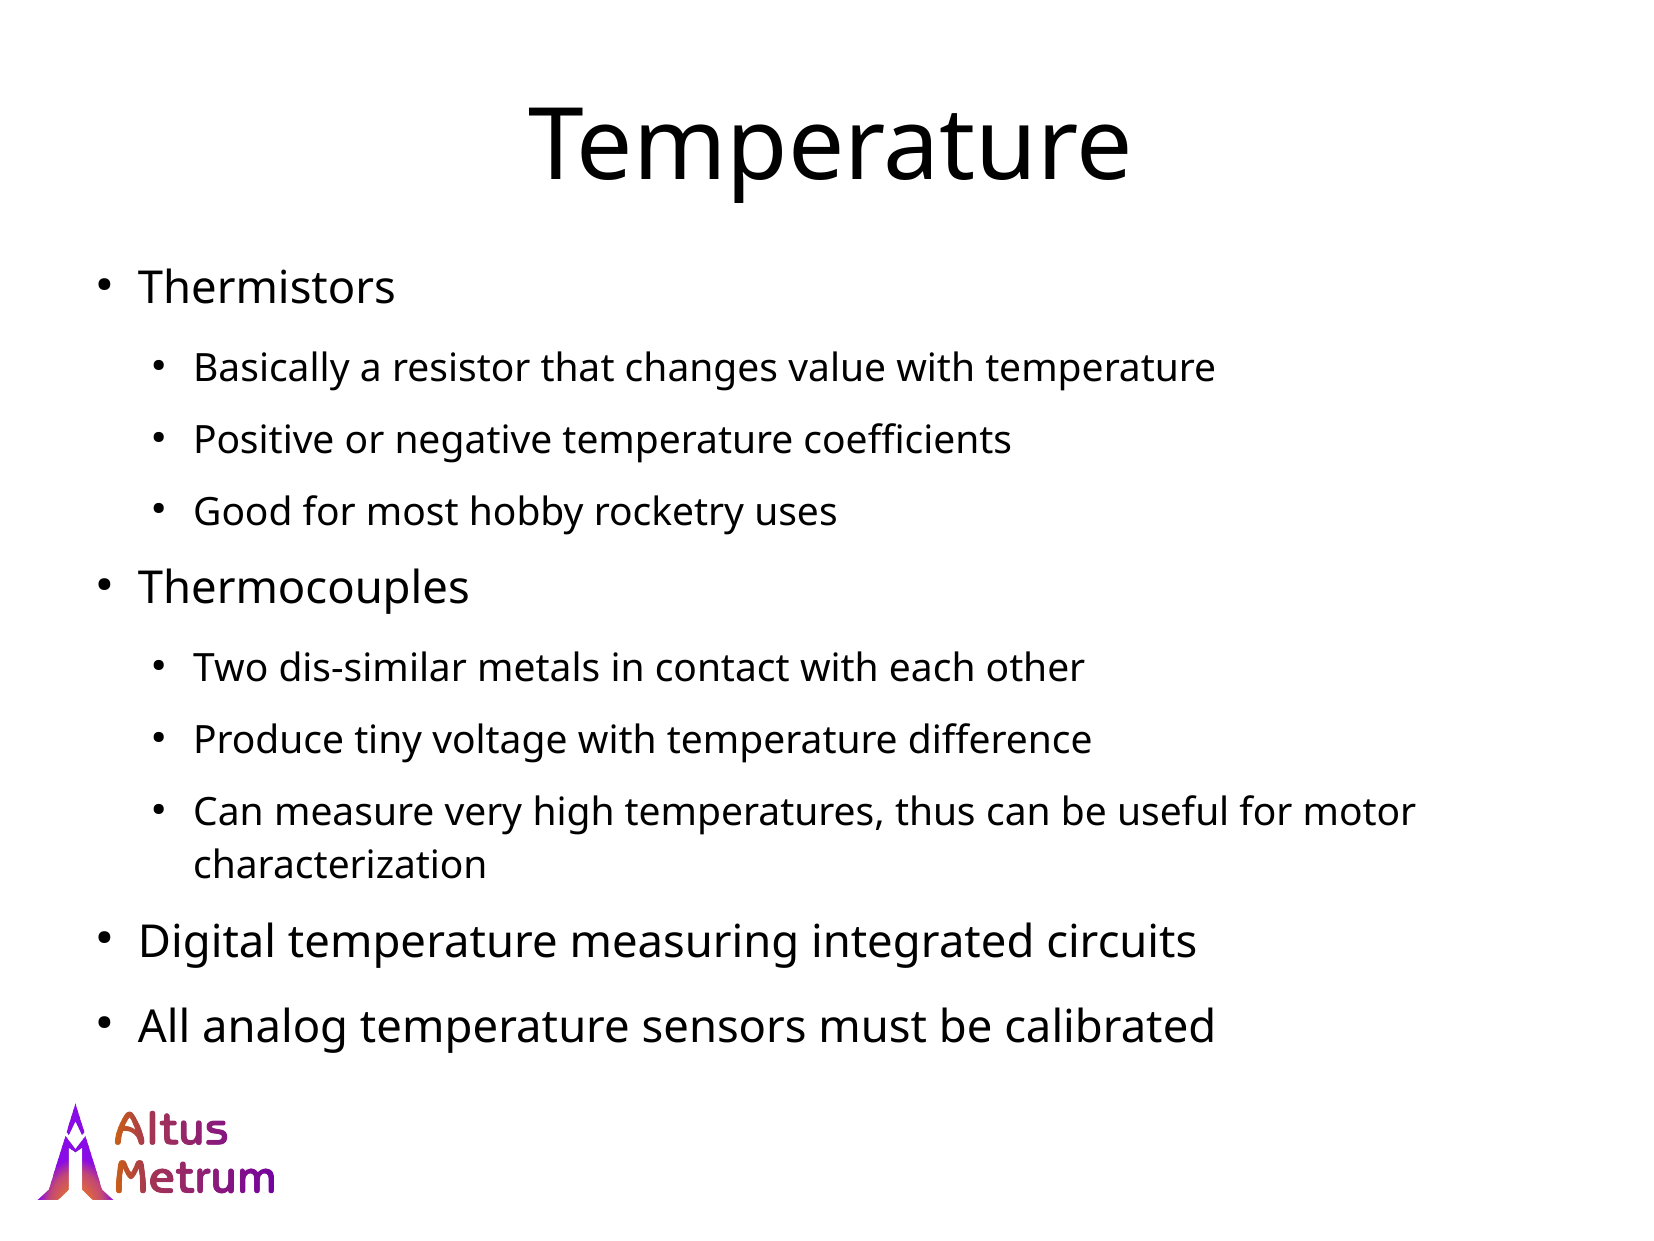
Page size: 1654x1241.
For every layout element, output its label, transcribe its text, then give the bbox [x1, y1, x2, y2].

title Temperature [86, 55, 1576, 226]
picture [37, 1103, 274, 1200]
list Thermistors Basically a resistor that changes value with temperature Positive or negative temperature coefficients Good for most hobby rocketry uses Thermocouples Two dis-similar metals in contact with each other Produce tiny voltage with temperature difference Can measure very high temperatures, thus can be useful for motor characterization Digital temperature measuring integrated circuits All analog temperature sensors must be calibrated [82, 254, 1571, 1059]
